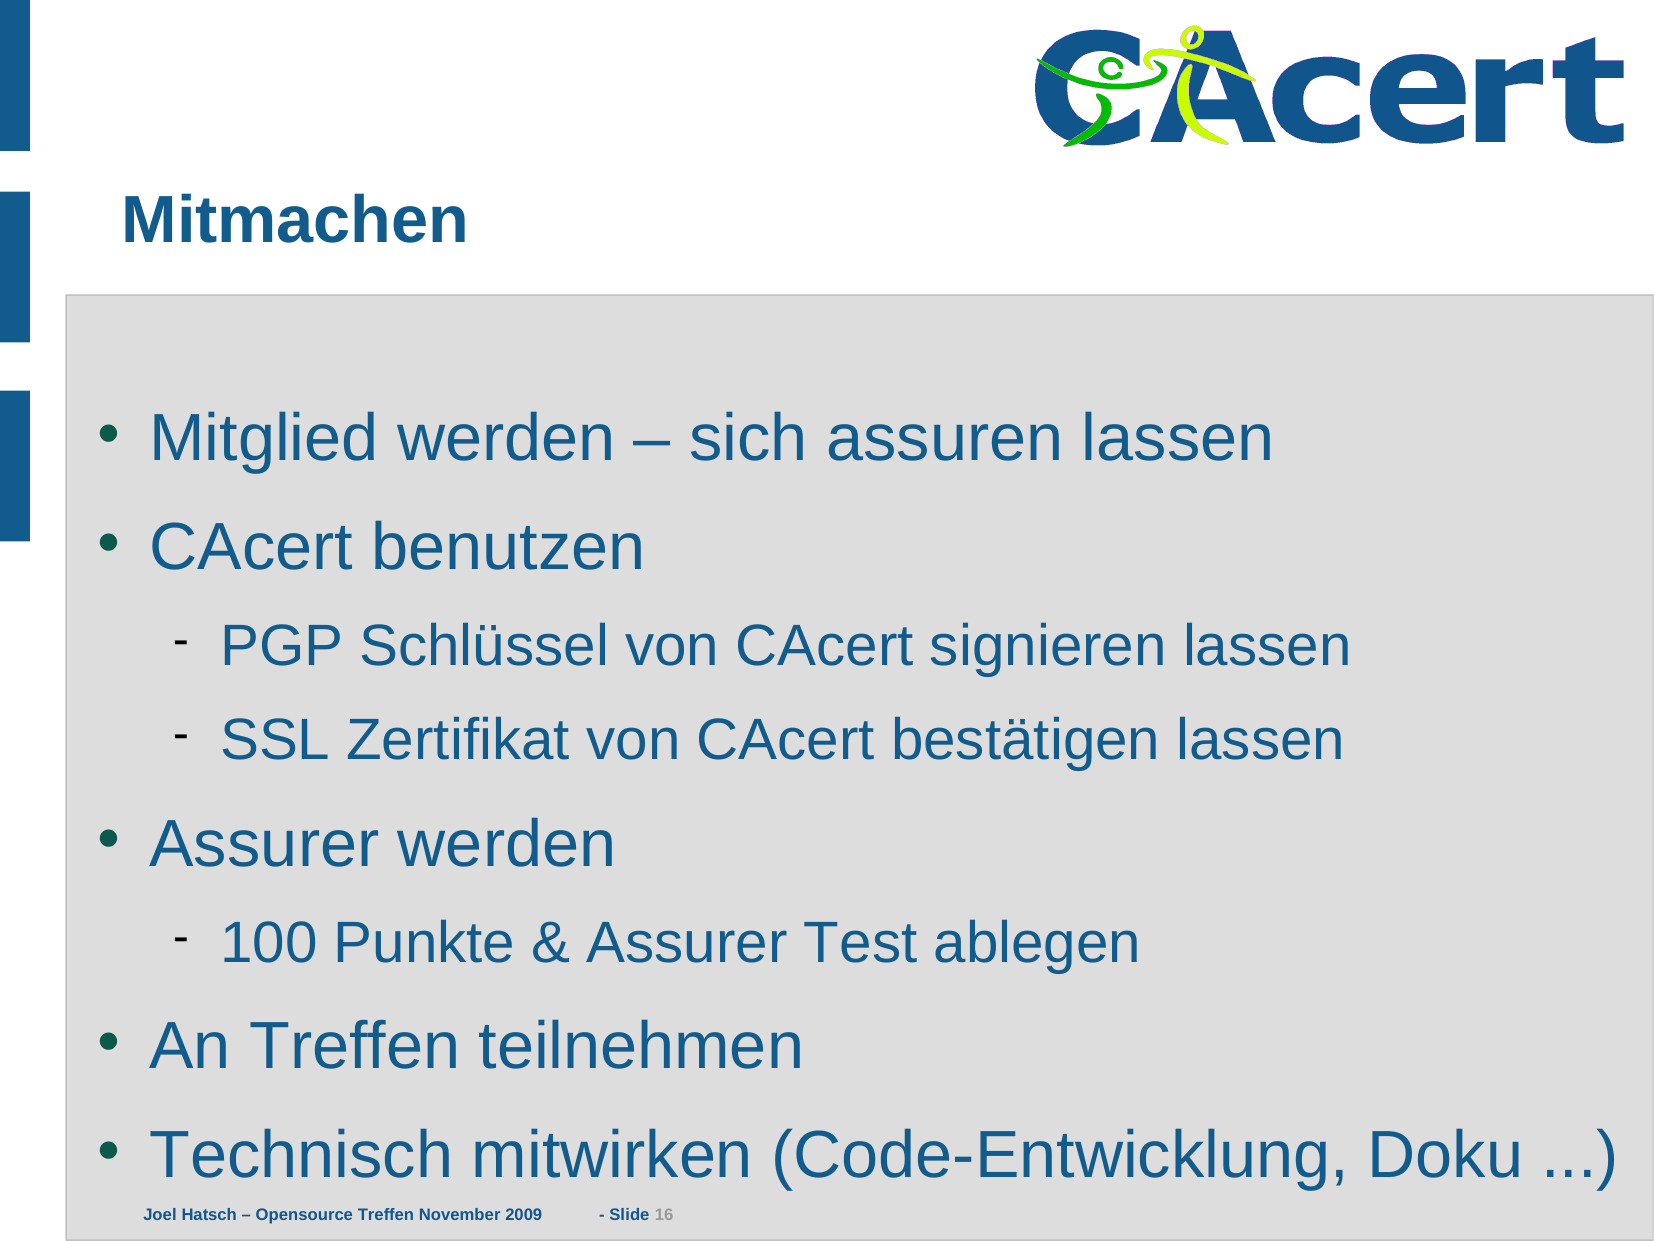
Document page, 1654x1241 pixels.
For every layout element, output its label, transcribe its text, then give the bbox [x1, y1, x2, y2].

title Mitmachen [121, 122, 1533, 275]
list Mitglied werden – sich assuren lassen CAcert benutzen PGP Schlüssel von CAcert signieren lassen SSL Zertifikat von CAcert bestätigen lassen Assurer werden 100 Punkte & Assurer Test ablegen An Treffen teilnehmen Technisch mitwirken (Code-Entwicklung, Doku ...) [80, 366, 1646, 1189]
picture [1033, 24, 1625, 148]
